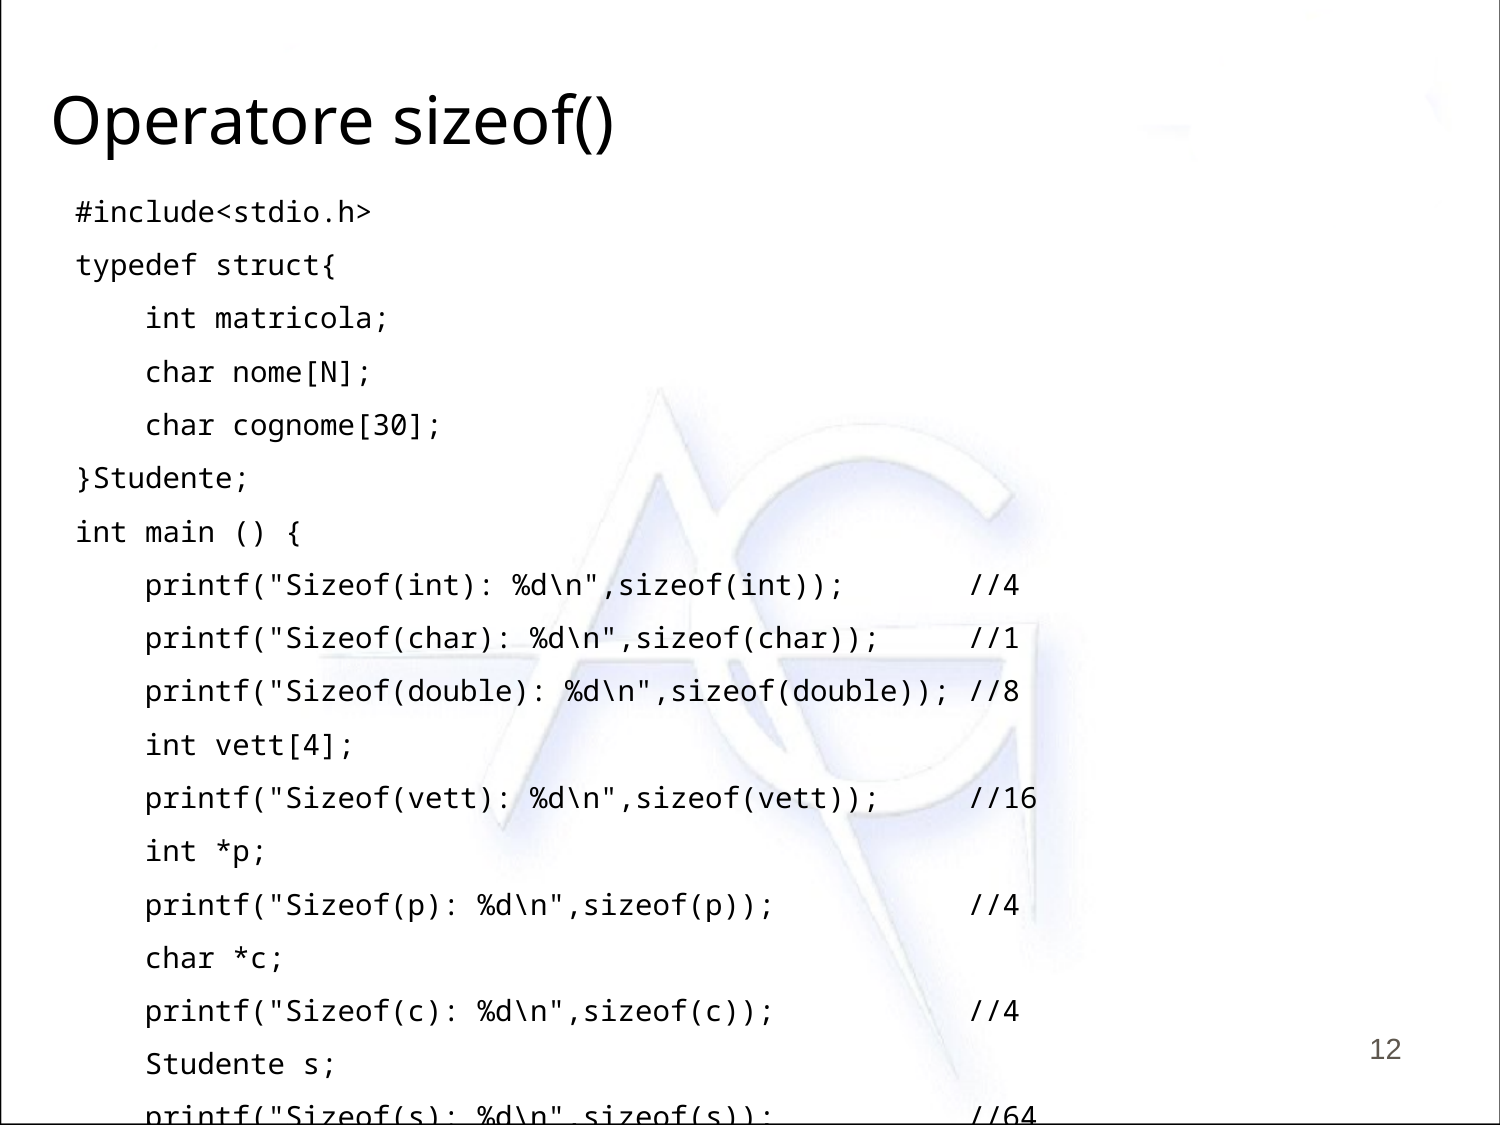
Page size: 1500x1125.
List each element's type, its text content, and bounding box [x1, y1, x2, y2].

picture [0, 0, 1500, 1125]
picture [656, 1113, 665, 1125]
title Operatore sizeof() [49, 7, 1438, 231]
picture [149, 1113, 157, 1125]
picture [535, 1113, 543, 1125]
picture [341, 1113, 350, 1118]
picture [1024, 1109, 1031, 1120]
list #include<stdio.h> typedef struct{ int matricola; char nome[N]; char cognome[30]; }Studente; int main () { printf("Sizeof(int): %d\n",sizeof(int)); //4 printf("Sizeof(char): %d\n",sizeof(char)); //1 printf("Sizeof(double): %d\n",sizeof(double)); //8 int vett[4]; printf("Sizeof(vett): %d\n",sizeof(vett)); //16 int *p; printf("Sizeof(p): %d\n",sizeof(p)); //4 char *c; printf("Sizeof(c): %d\n",sizeof(c)); //4 Studente s; printf("Sizeof(s): %d\n",sizeof(s)); //64 } [74, 191, 1417, 1082]
picture [359, 1113, 368, 1125]
picture [639, 1113, 648, 1118]
picture [202, 1113, 210, 1125]
picture [1006, 1116, 1015, 1125]
picture [499, 1113, 508, 1125]
